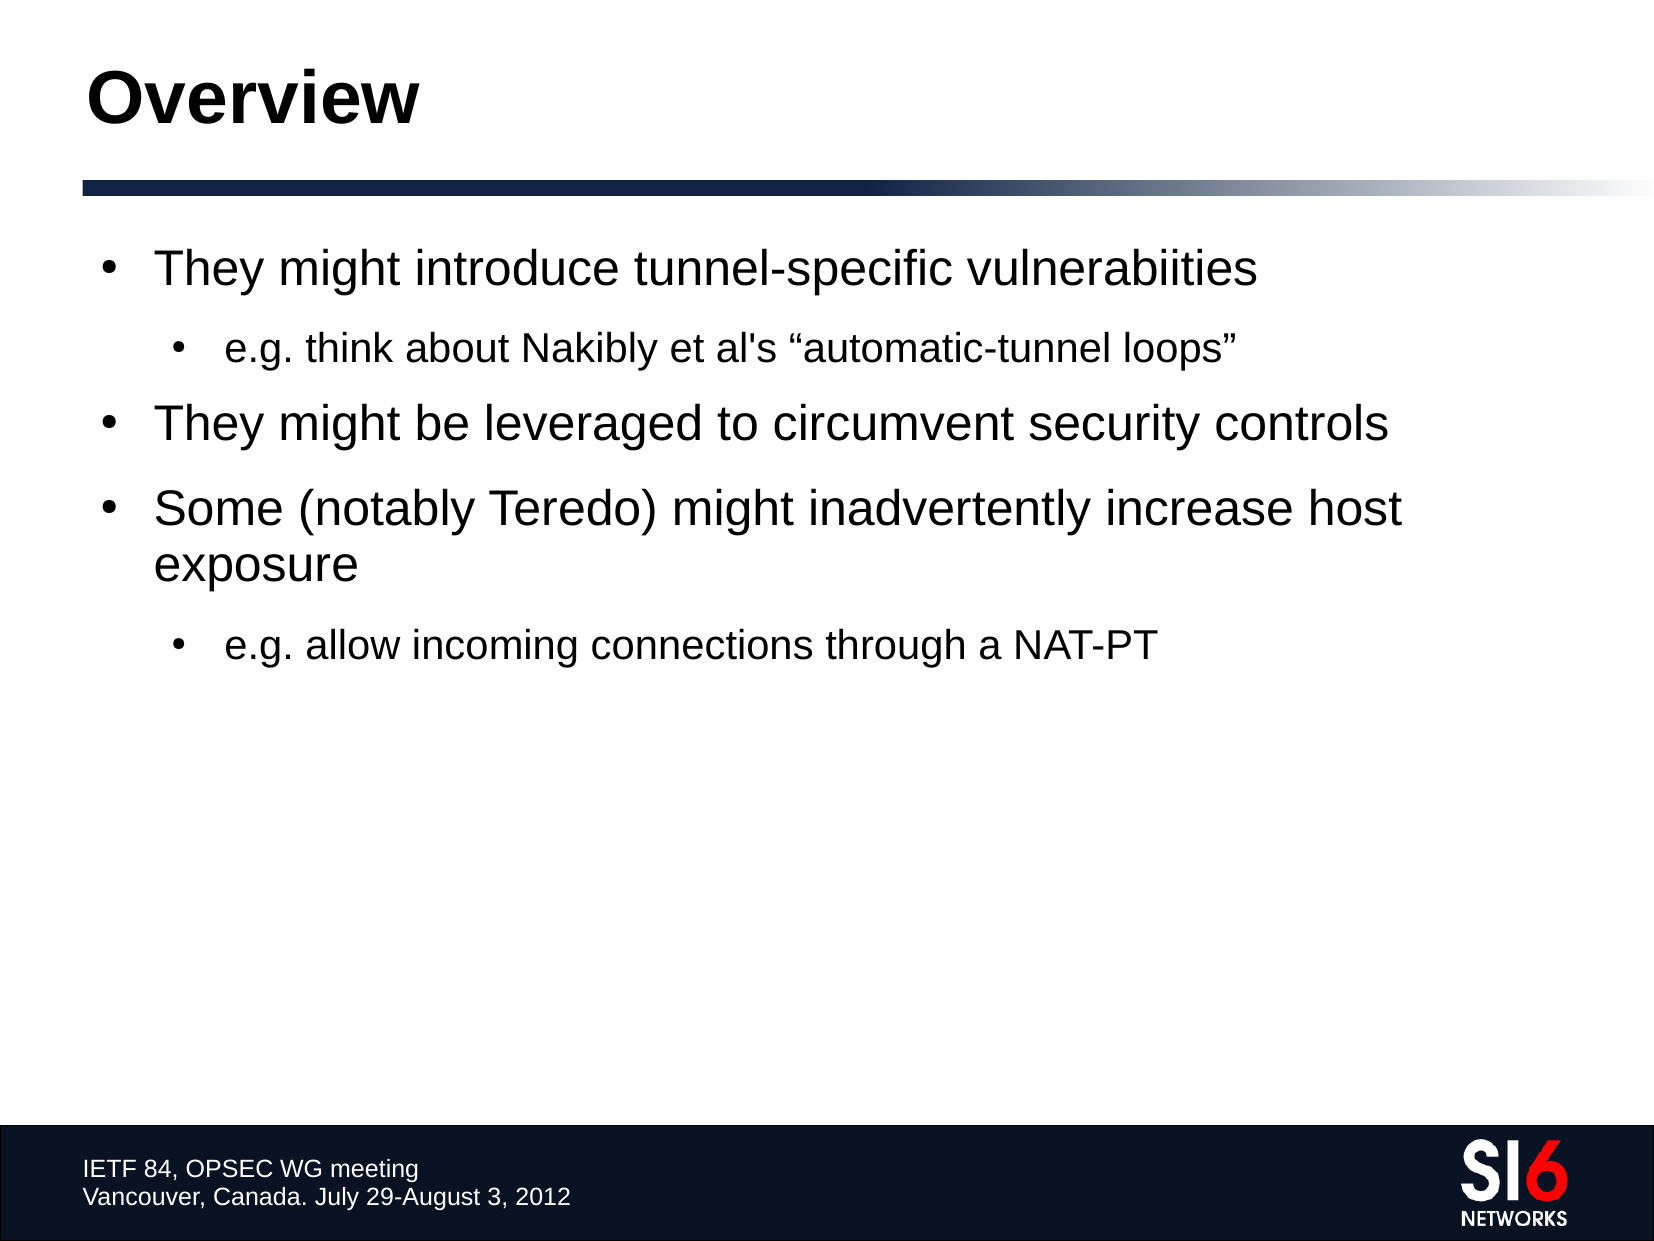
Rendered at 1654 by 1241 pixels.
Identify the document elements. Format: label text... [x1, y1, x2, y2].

list They might introduce tunnel-specific vulnerabiities e.g. think about Nakibly et al's “automatic-tunnel loops” They might be leveraged to circumvent security controls Some (notably Teredo) might inadvertently increase host exposure e.g. allow incoming connections through a NAT-PT [82, 240, 1571, 1059]
title Overview [86, 30, 1576, 166]
picture [1461, 1139, 1567, 1226]
